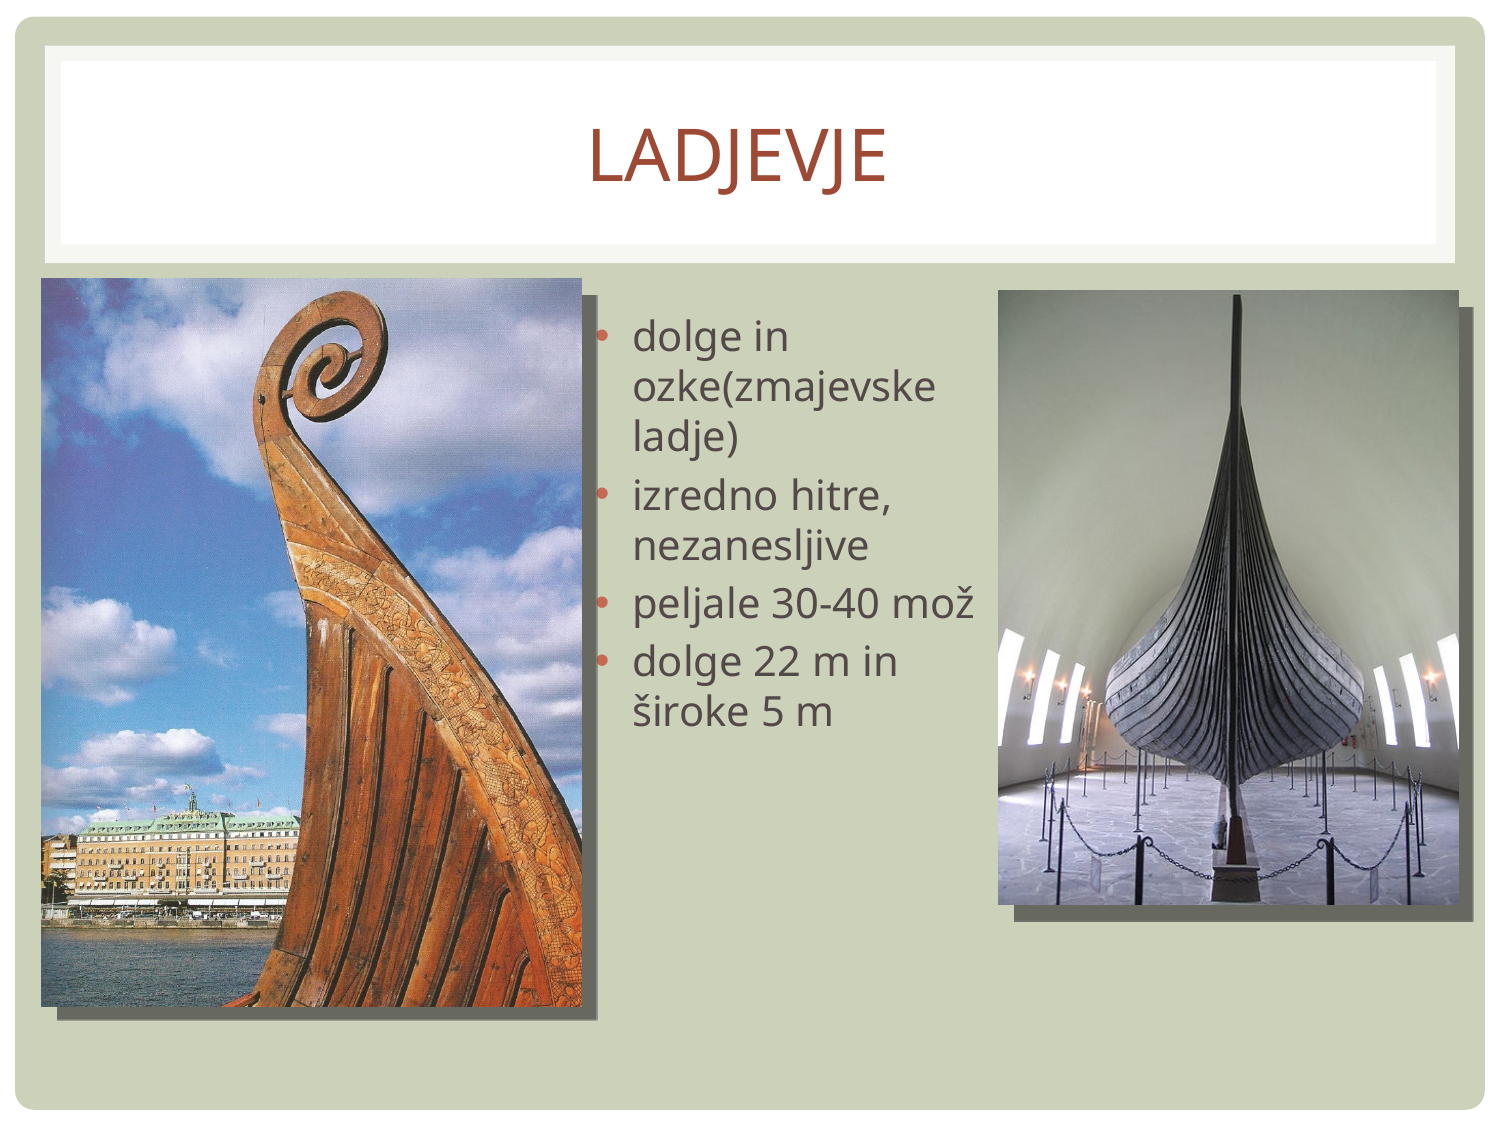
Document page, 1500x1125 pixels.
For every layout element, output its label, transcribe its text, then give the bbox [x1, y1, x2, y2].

picture [41, 278, 582, 1007]
picture [998, 290, 1459, 905]
list dolge in ozke(zmajevske ladje) izredno hitre, nezanesljive peljale 30-40 mož dolge 22 m in široke 5 m [598, 302, 1014, 908]
title Ladjevje [69, 66, 1425, 238]
